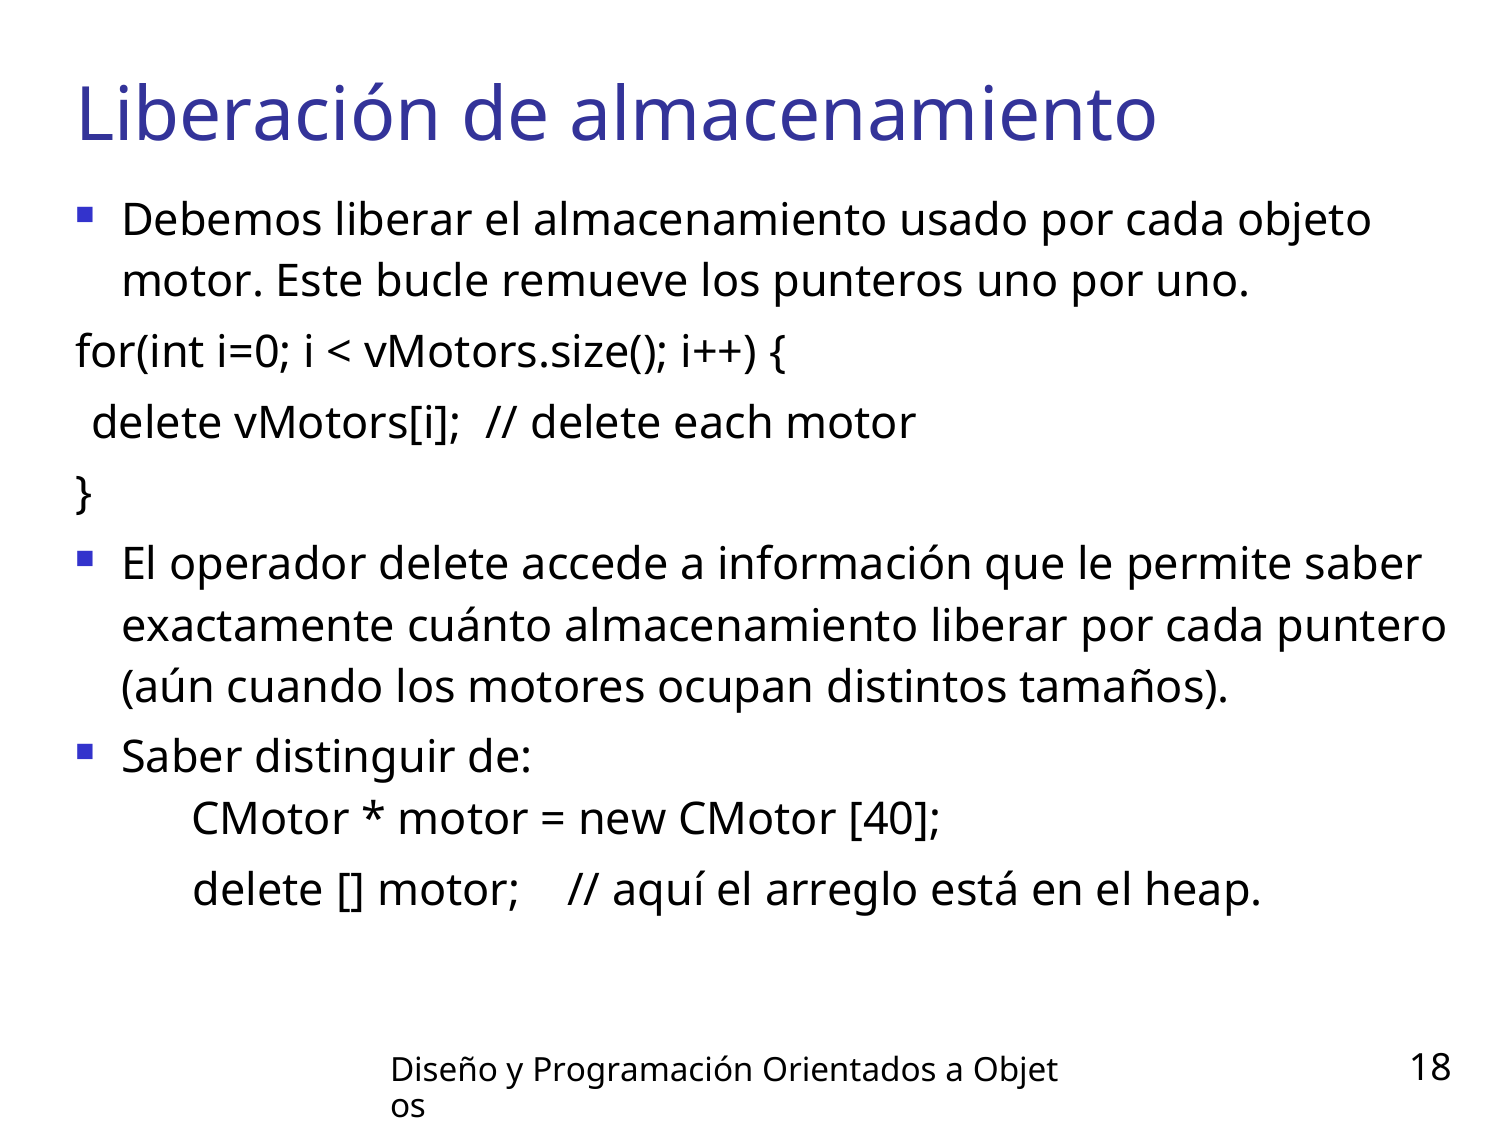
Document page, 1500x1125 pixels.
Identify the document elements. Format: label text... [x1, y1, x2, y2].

title Liberación de almacenamiento [75, 25, 1466, 188]
list Debemos liberar el almacenamiento usado por cada objeto motor. Este bucle remueve los punteros uno por uno. for(int i=0; i < vMotors.size(); i++)‏ { delete vMotors[i]; // delete each motor } El operador delete accede a información que le permite saber exactamente cuánto almacenamiento liberar por cada puntero (aún cuando los motores ocupan distintos tamaños). Saber distinguir de: CMotor * motor = new CMotor [40]; delete [] motor; // aquí el arreglo está en el heap. [75, 187, 1462, 931]
